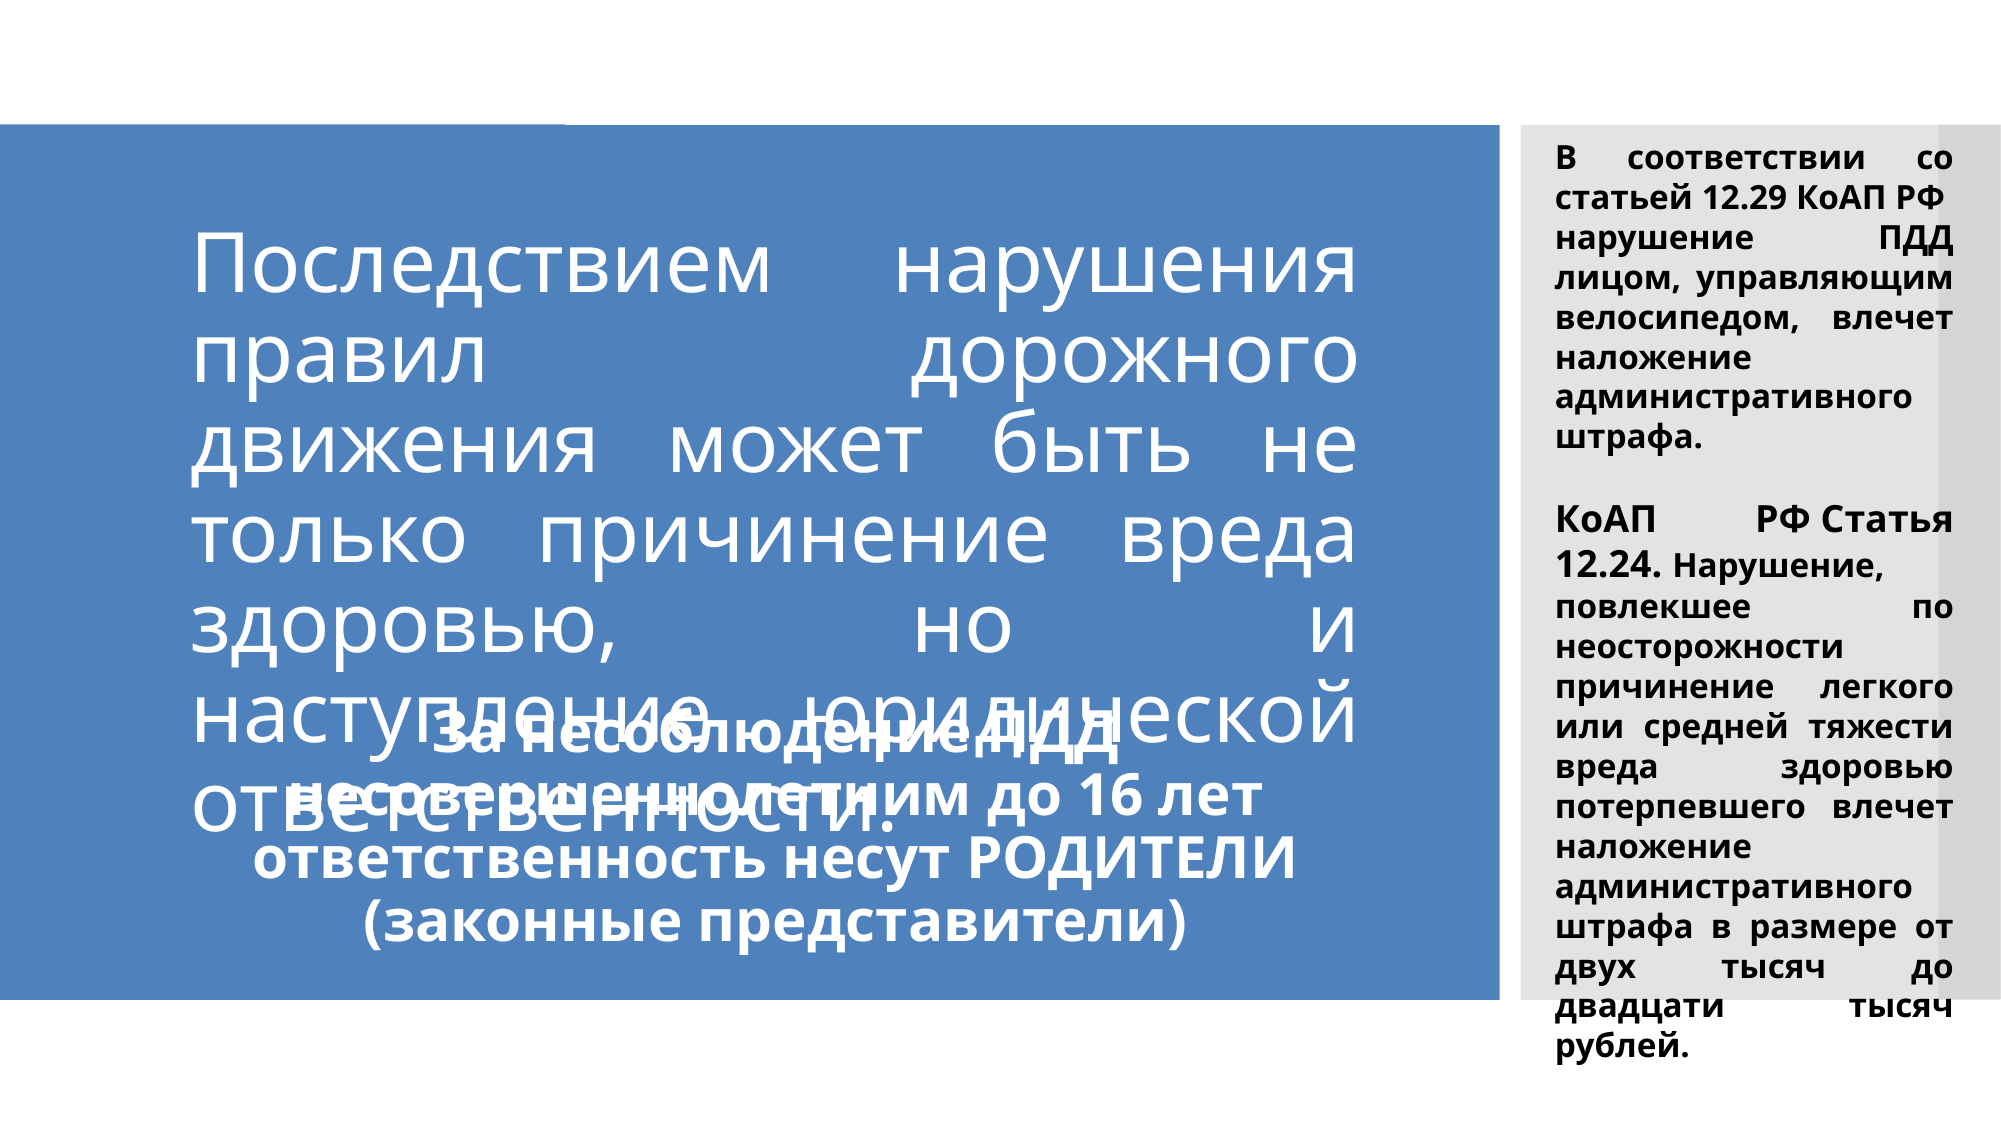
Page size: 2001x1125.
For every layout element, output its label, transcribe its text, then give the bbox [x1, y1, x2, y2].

text_box В соответствии со статьей 12.29 КоАП РФ нарушение ПДД лицом, управляющим велосипедом, влечет наложение административного штрафа. КоАП РФ Статья 12.24. Нарушение, повлекшее по неосторожности причинение легкого или средней тяжести вреда здоровью потерпевшего влечет наложение административного штрафа в размере от двух тысяч до двадцати тысяч рублей. [1540, 128, 1970, 1072]
title Последствием нарушения правил дорожного движения может быть не только причинение вреда здоровью, но и наступление юридической ответственности. [175, 213, 1376, 694]
subtitle За несоблюдение ПДД несовершеннолетним до 16 лет ответственность несут РОДИТЕЛИ (законные представители) [175, 694, 1376, 845]
